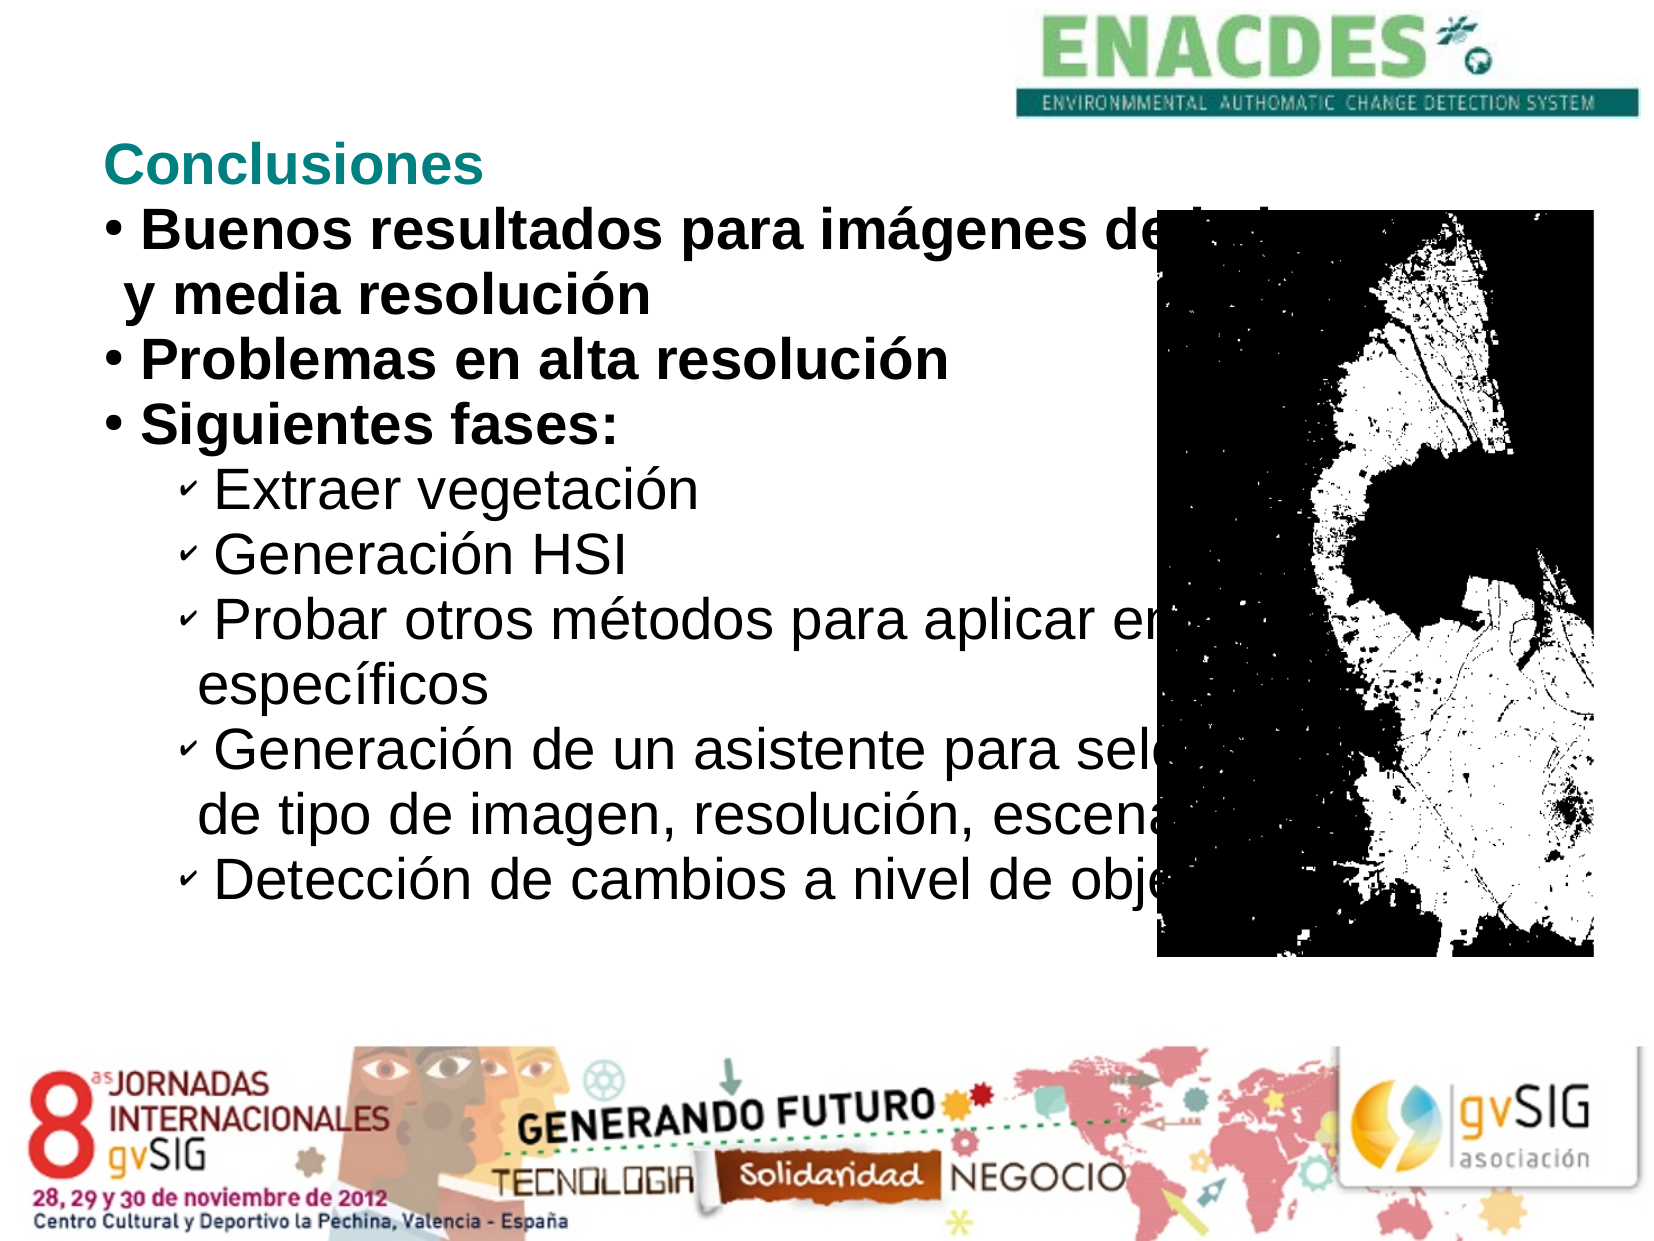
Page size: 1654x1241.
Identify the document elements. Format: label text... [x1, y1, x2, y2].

picture [0, 0, 1654, 1241]
text_box Conclusiones Buenos resultados para imágenes de baja y media resolución Problemas en alta resolución Siguientes fases: Extraer vegetación Generación HSI Probar otros métodos para aplicar en casos específicos Generación de un asistente para selección de tipo de imagen, resolución, escenario,... Detección de cambios a nivel de objeto [88, 124, 1300, 1174]
